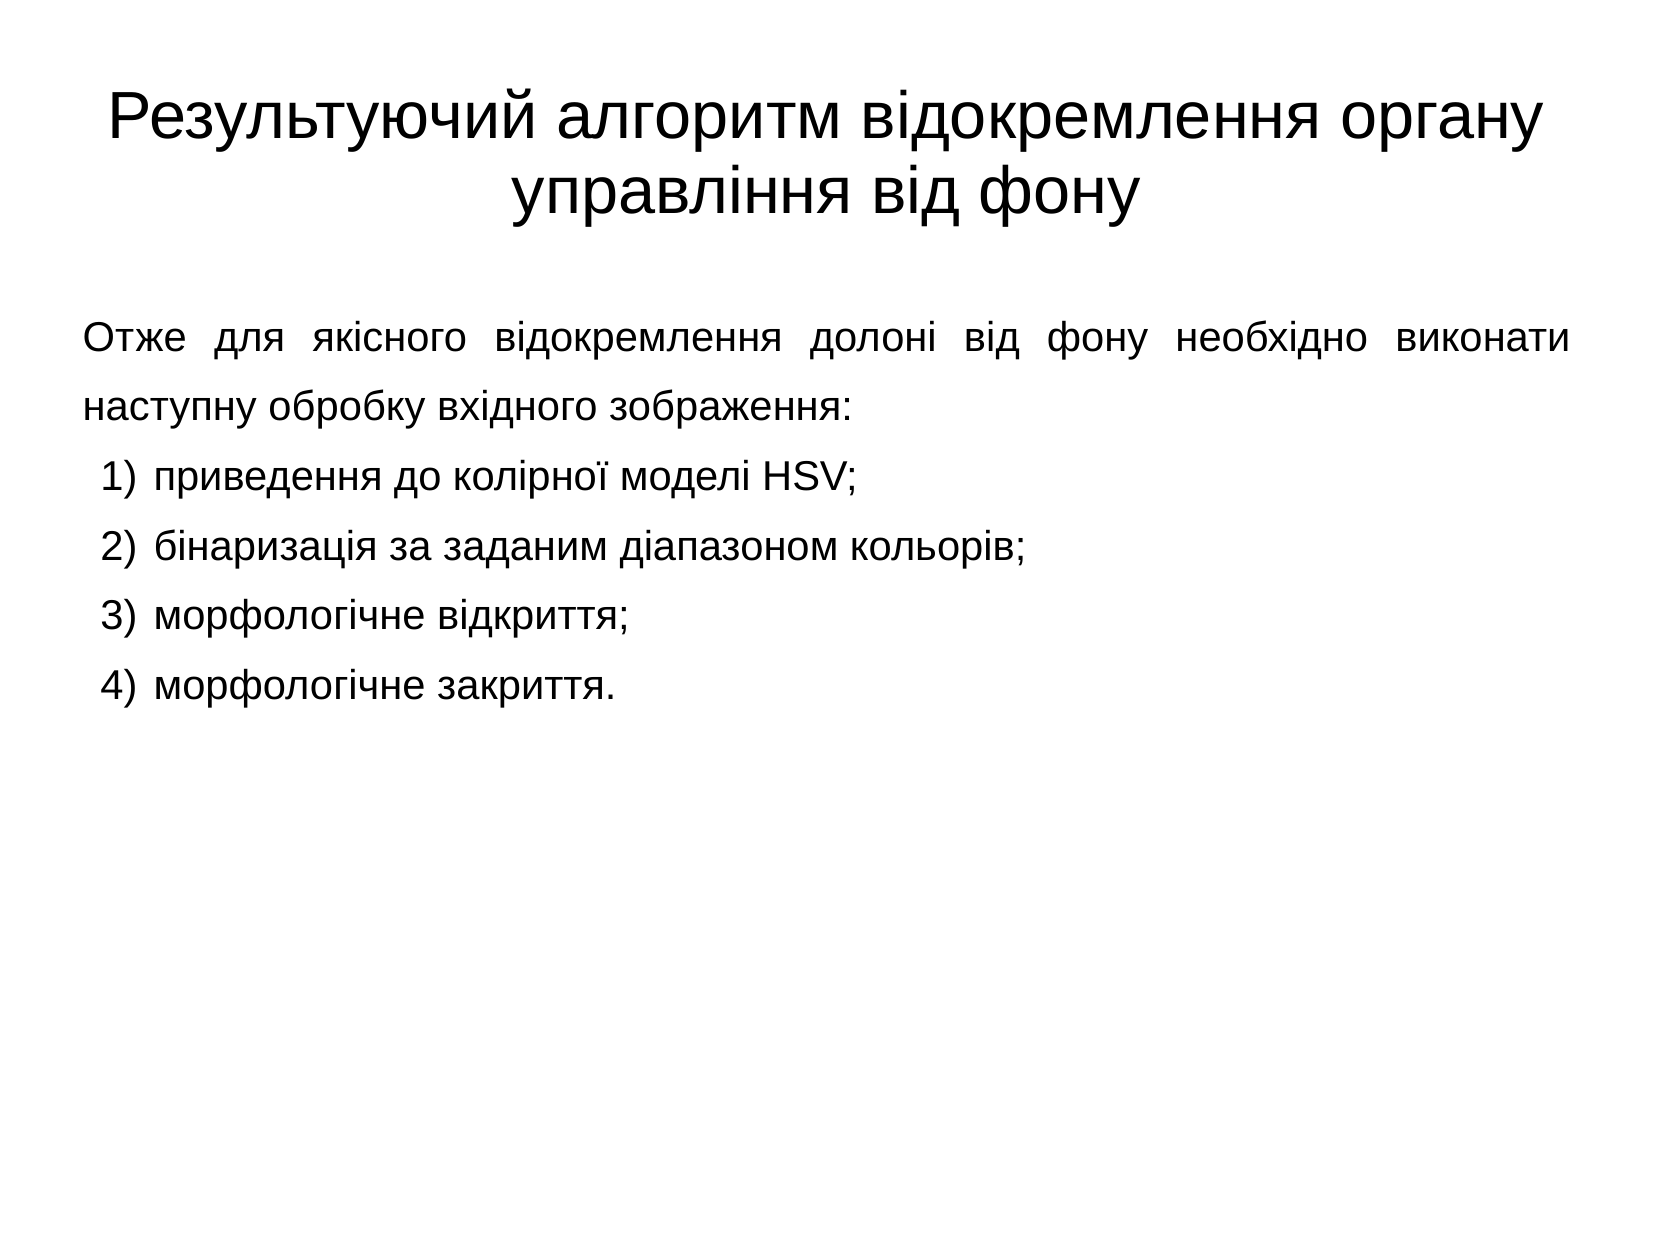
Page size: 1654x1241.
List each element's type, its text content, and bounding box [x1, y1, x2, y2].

title Результуючий алгоритм відокремлення органу управління від фону [82, 49, 1571, 257]
list Отже для якісного відокремлення долоні від фону необхідно виконати наступну обробку вхідного зображення: приведення до колірної моделі HSV; бінаризація за заданим діапазоном кольорів; морфологічне відкриття; морфологічне закриття. [82, 290, 1571, 1010]
